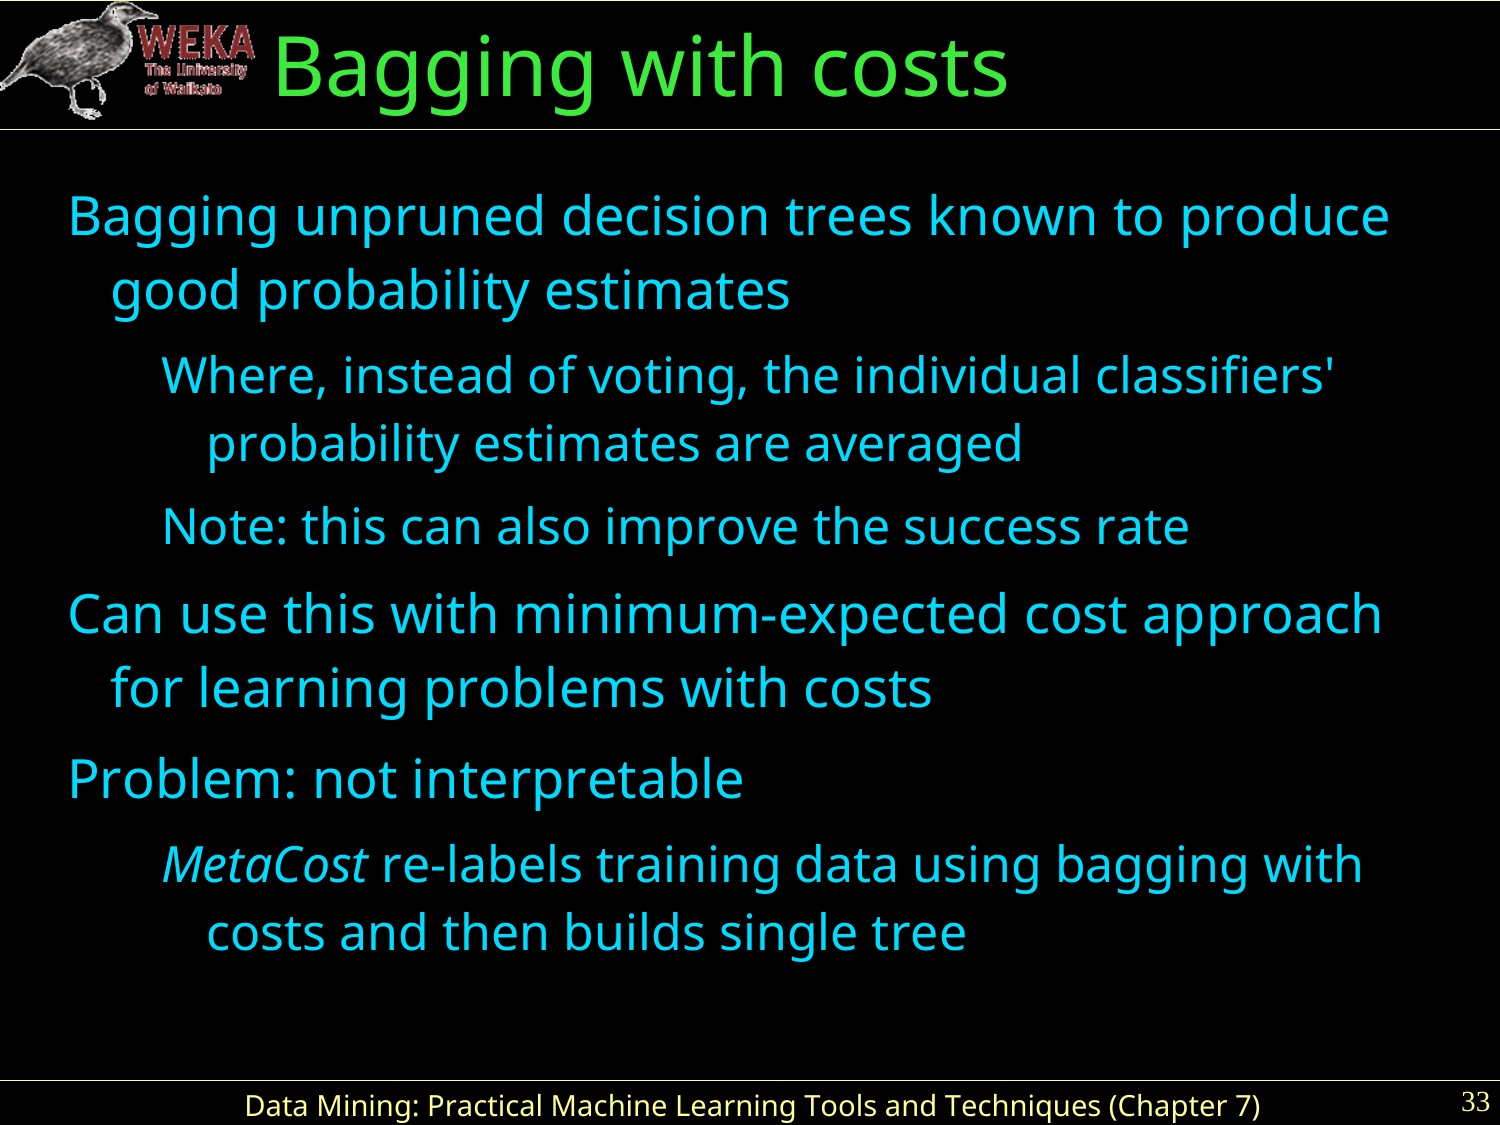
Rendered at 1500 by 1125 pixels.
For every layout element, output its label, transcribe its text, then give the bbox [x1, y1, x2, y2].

title Bagging with costs [295, 0, 1486, 159]
picture [0, 1, 266, 129]
list Bagging unpruned decision trees known to produce good probability estimates Where, instead of voting, the individual classifiers' probability estimates are averaged Note: this can also improve the success rate Can use this with minimum-expected cost approach for learning problems with costs Problem: not interpretable MetaCost re-labels training data using bagging with costs and then builds single tree [67, 177, 1418, 1093]
